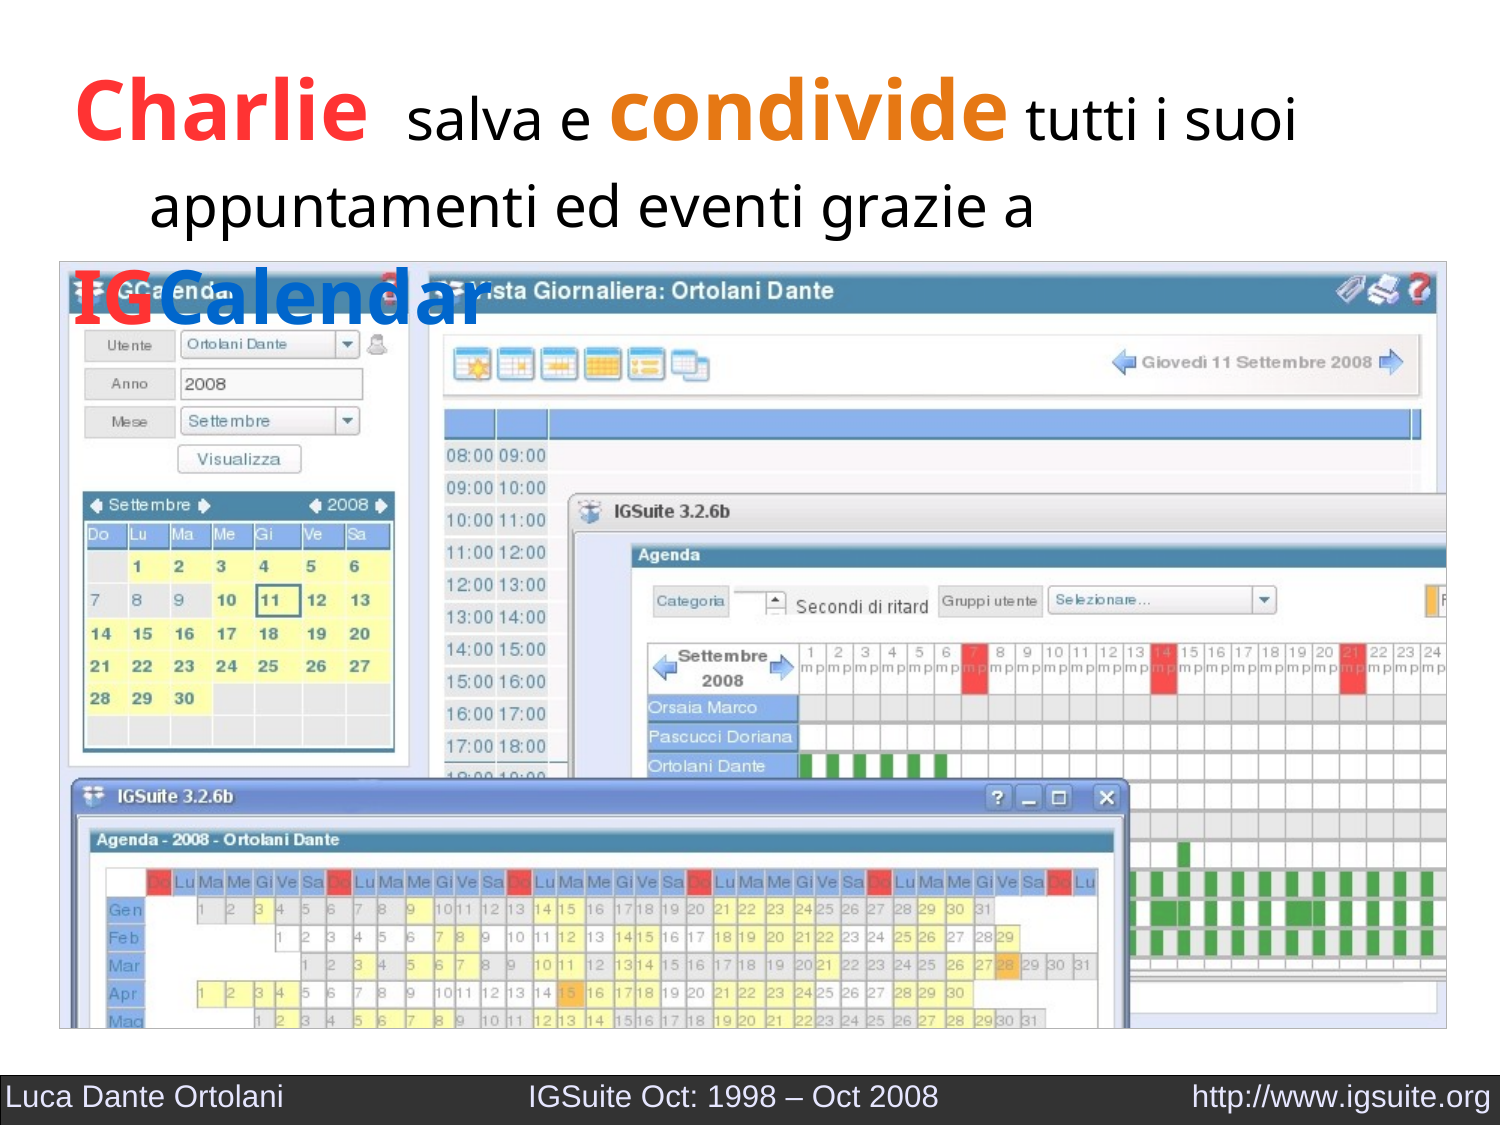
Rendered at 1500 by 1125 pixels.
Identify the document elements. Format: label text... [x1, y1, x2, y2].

picture [60, 262, 1446, 1028]
text_box Charlie salva e condivide tutti i suoi appuntamenti ed eventi grazie a IGCalendar [60, 262, 1442, 355]
text_box Charlie salva e condivide tutti i suoi appuntamenti ed eventi grazie a IGCalendar [59, 43, 1442, 261]
text_box Luca Dante Ortolani IGSuite Oct: 1998 – Oct 2008 http://www.igsuite.org [0, 1075, 1500, 1125]
